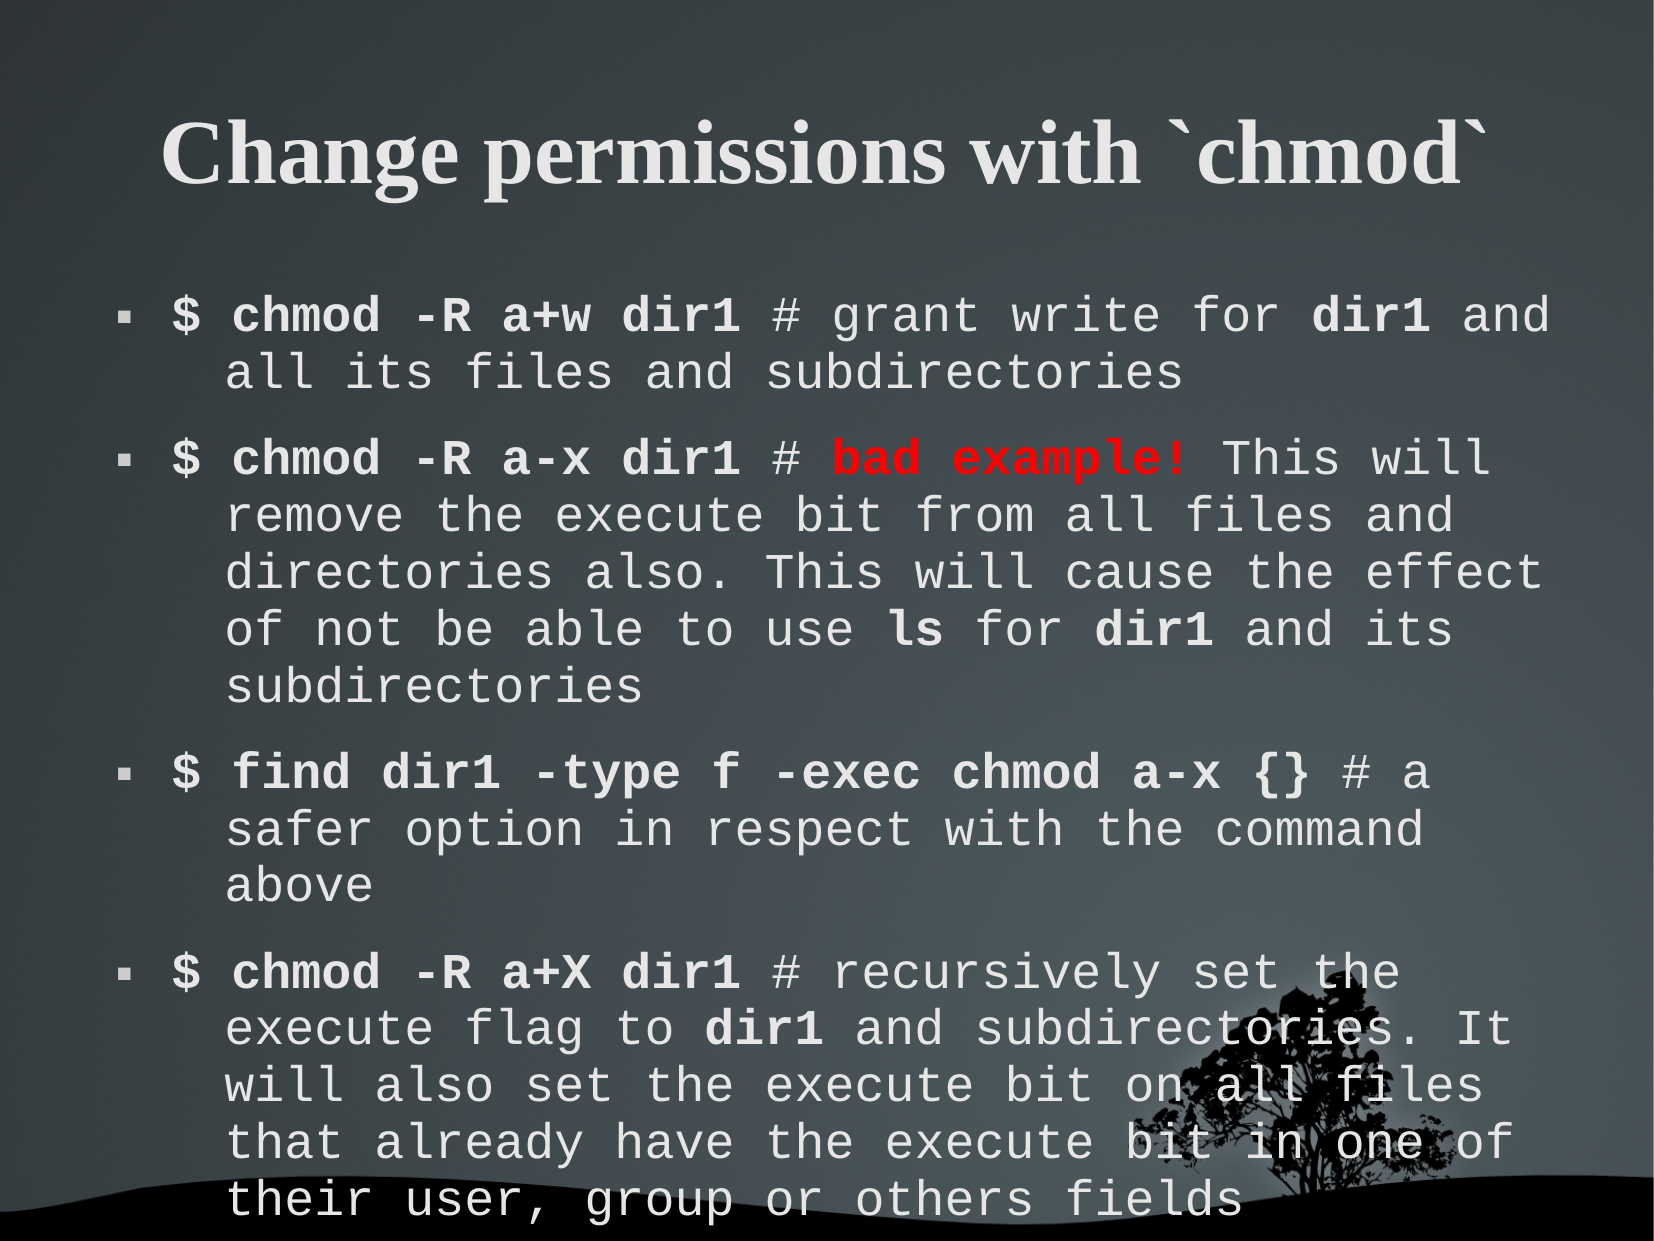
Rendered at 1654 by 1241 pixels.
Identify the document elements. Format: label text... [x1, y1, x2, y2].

list $ chmod -R a+w dir1 # grant write for dir1 and all its files and subdirectories $ chmod -R a-x dir1 # bad example! This will remove the execute bit from all files and directories also. This will cause the effect of not be able to use ls for dir1 and its subdirectories $ find dir1 -type f -exec chmod a-x {} # a safer option in respect with the command above $ chmod -R a+X dir1 # recursively set the execute flag to dir1 and subdirectories. It will also set the execute bit on all files that already have the execute bit in one of their user, group or others fields [82, 290, 1571, 1169]
title Change permissions with `chmod` [82, 49, 1572, 257]
picture [0, 0, 1654, 1241]
